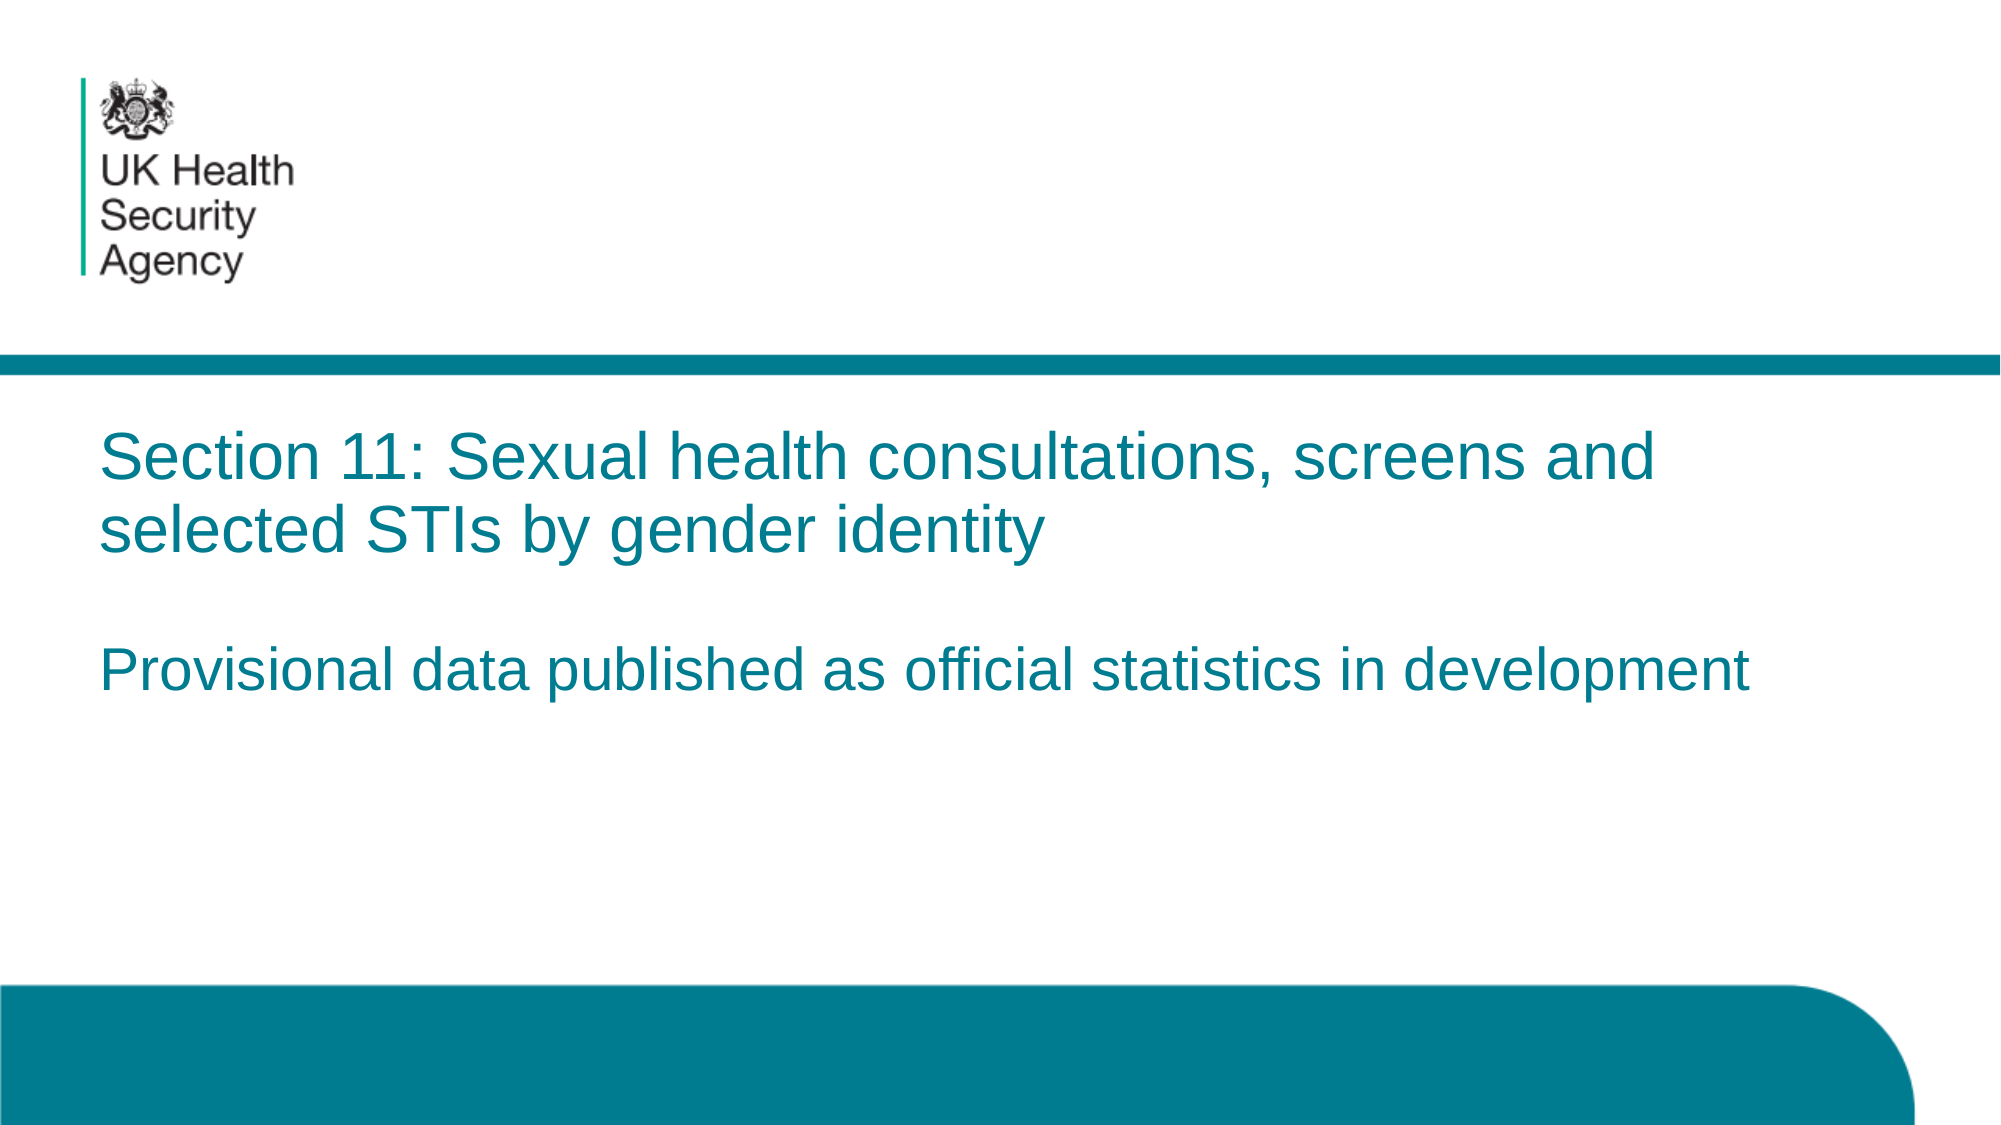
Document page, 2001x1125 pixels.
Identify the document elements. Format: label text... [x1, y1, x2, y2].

title Section 11: Sexual health consultations, screens and selected STIs by gender identity Provisional data published as official statistics in development [84, 414, 1804, 807]
